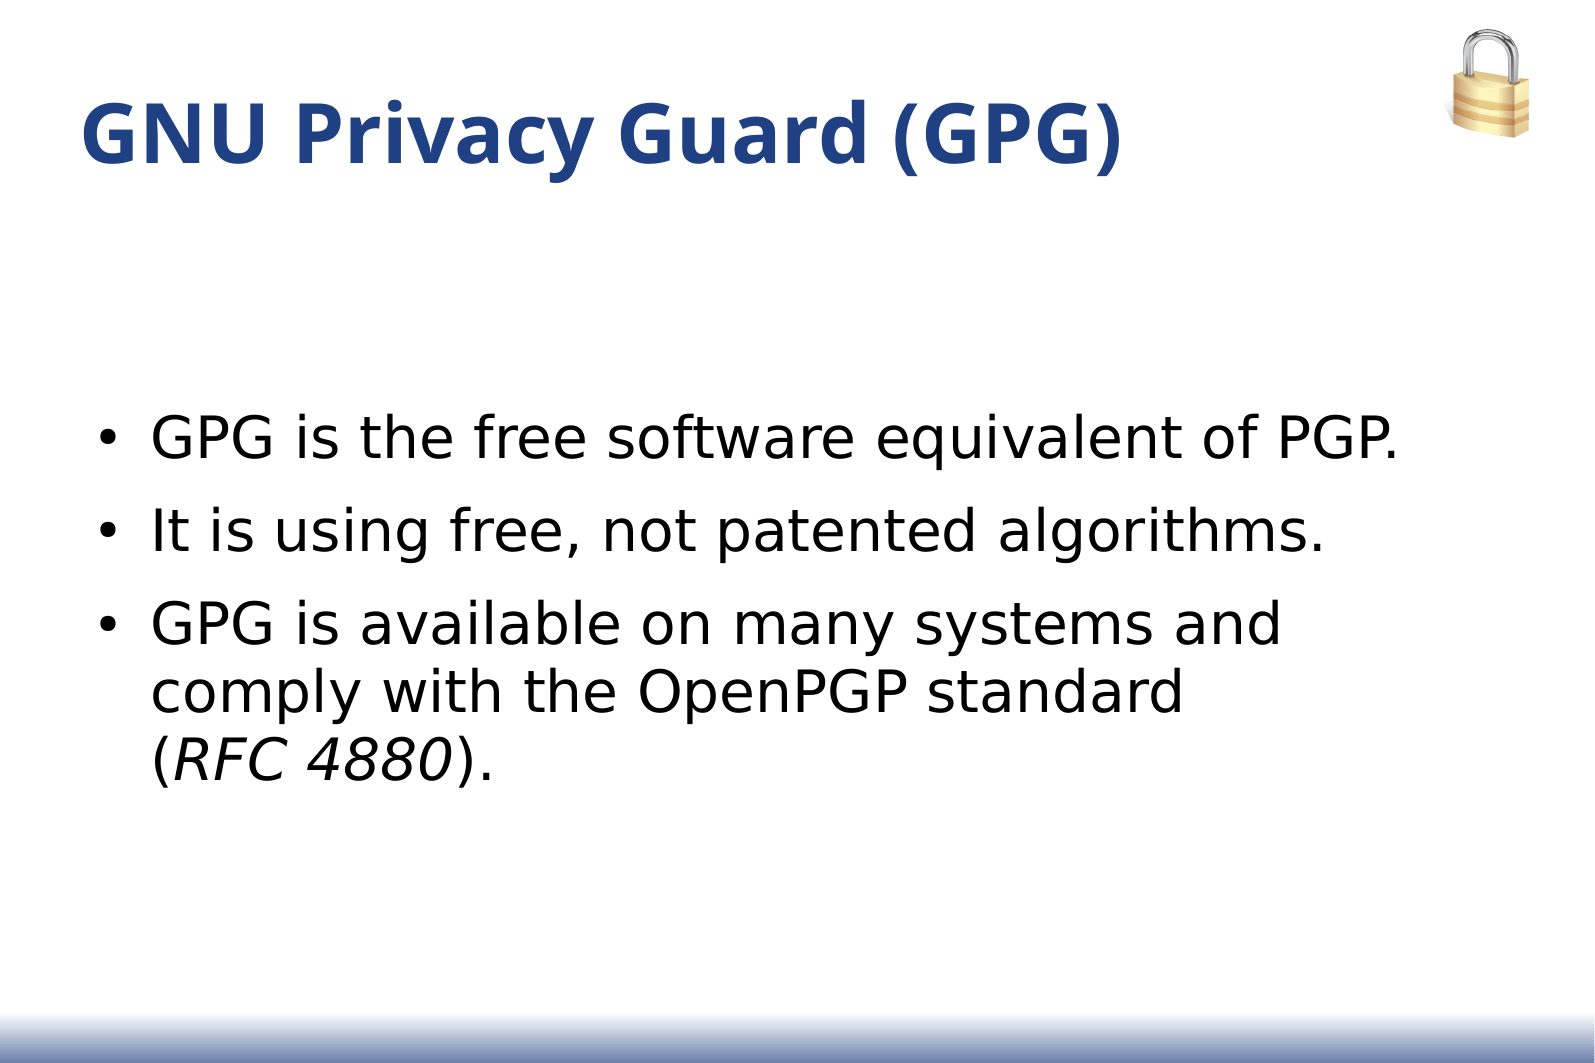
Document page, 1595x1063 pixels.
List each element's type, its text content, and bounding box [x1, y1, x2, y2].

list GPG is the free software equivalent of PGP. It is using free, not patented algorithms. GPG is available on many systems and comply with the OpenPGP standard (RFC 4880). [79, 248, 1515, 951]
picture [1423, 25, 1555, 142]
title GNU Privacy Guard (GPG) [79, 42, 1515, 220]
